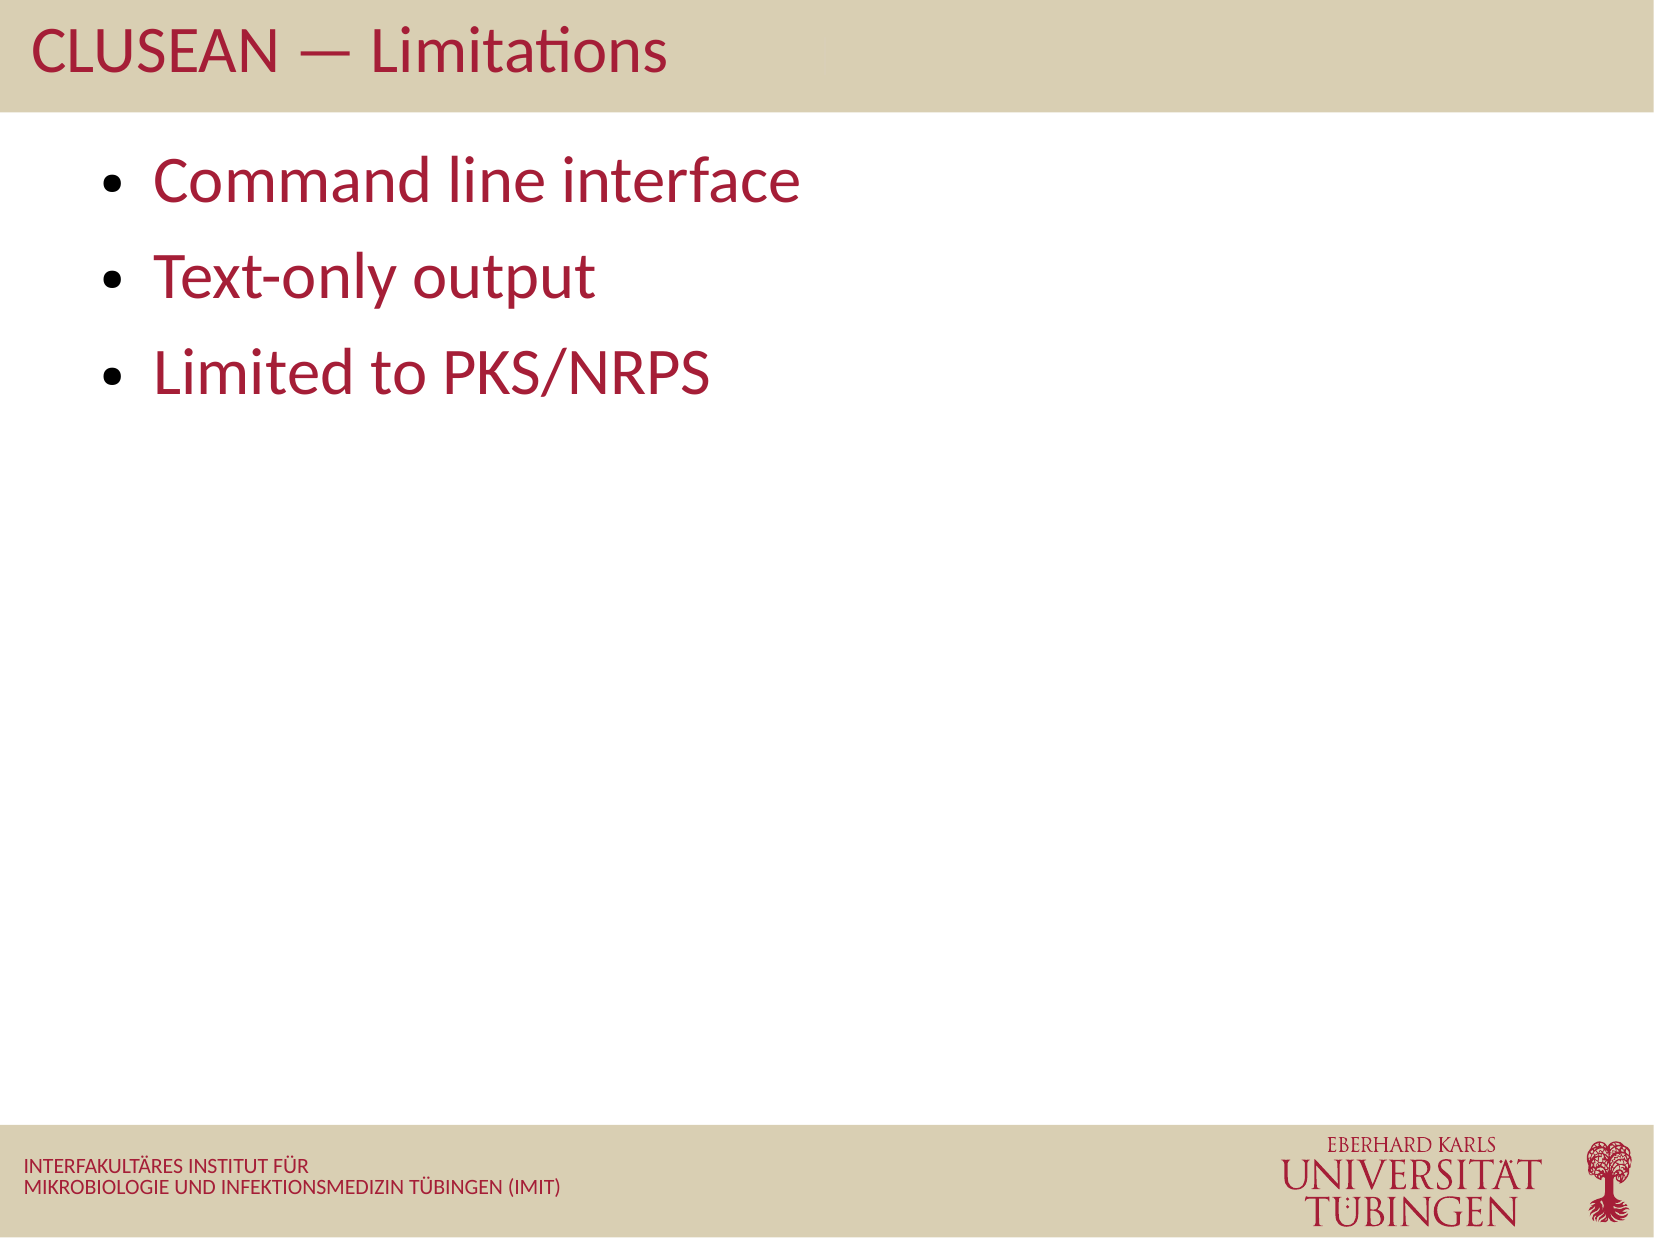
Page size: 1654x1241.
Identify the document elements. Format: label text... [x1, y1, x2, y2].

list Command line interface Text-only output Limited to PKS/NRPS [82, 152, 1571, 872]
title CLUSEAN — Limitations [31, 0, 1374, 113]
